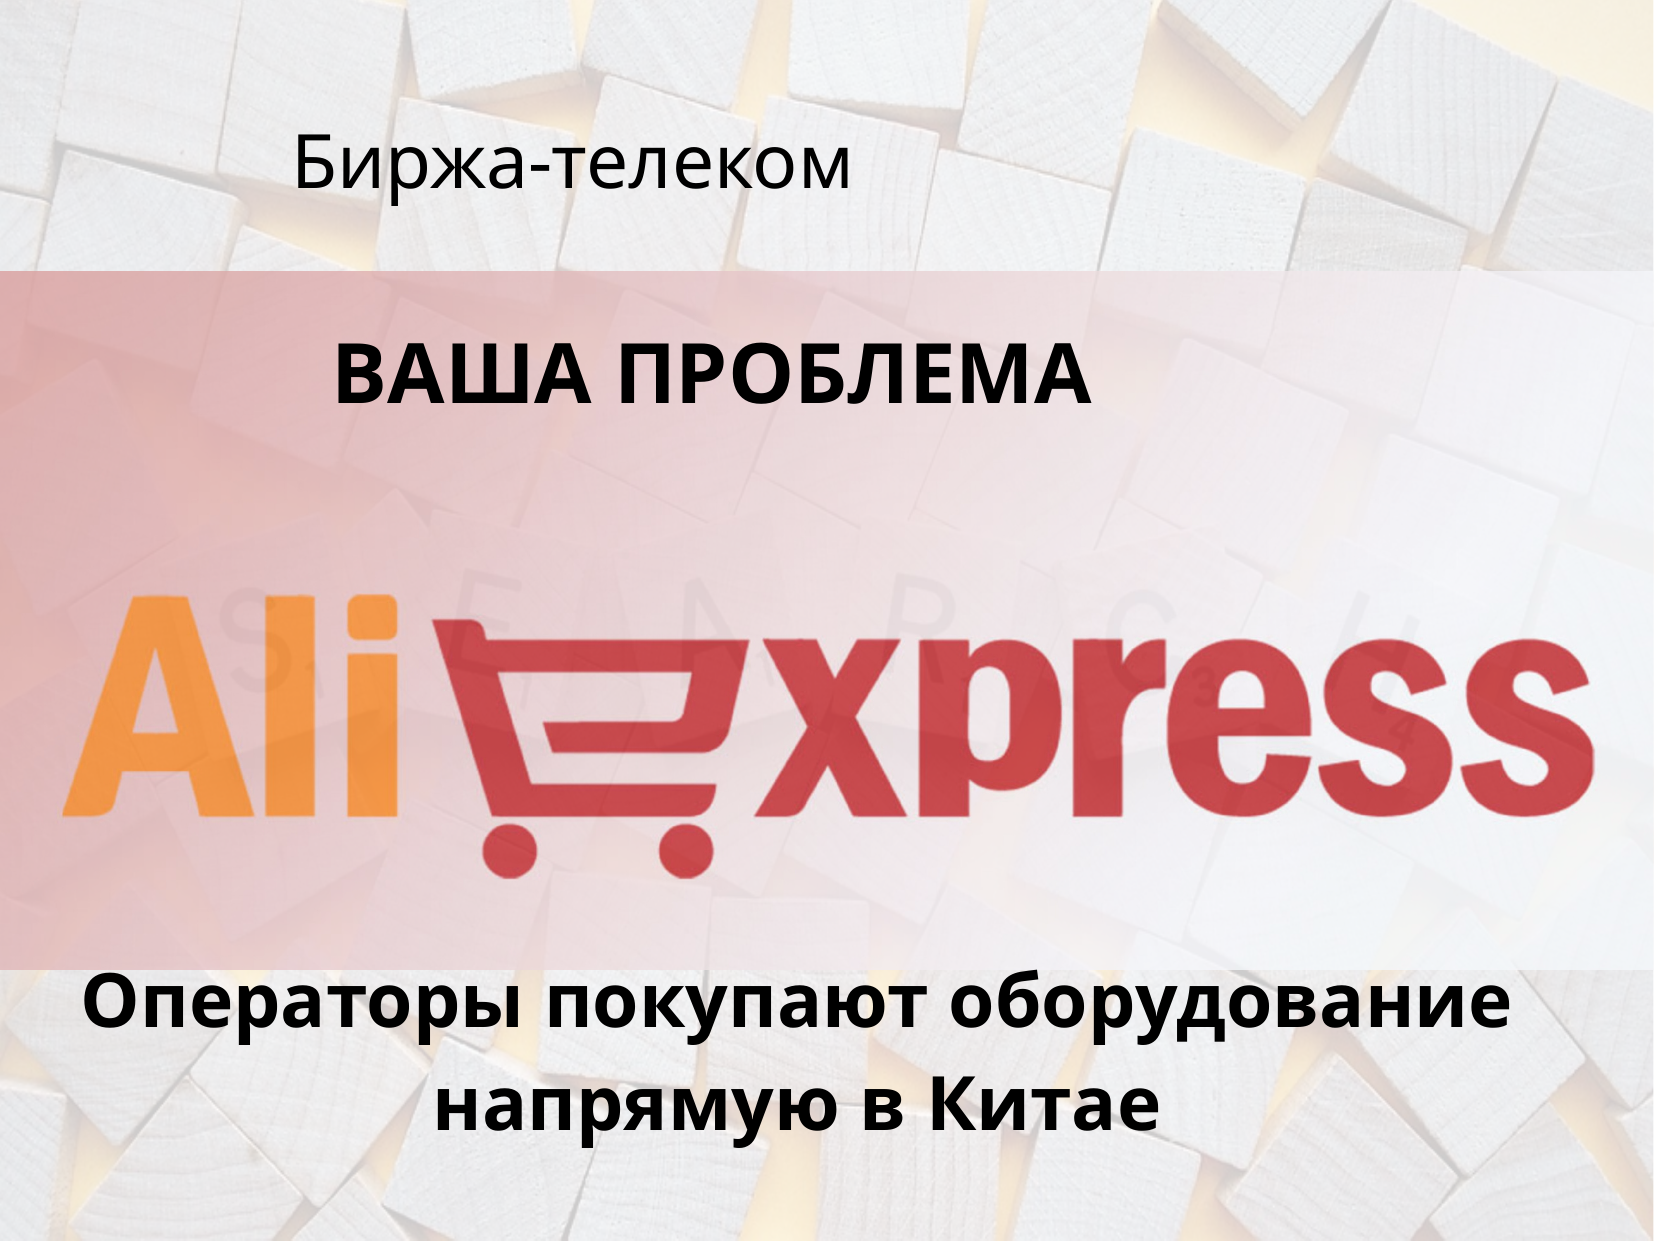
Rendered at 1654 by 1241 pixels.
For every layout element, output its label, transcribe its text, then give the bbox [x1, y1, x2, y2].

text_box [94, 221, 1536, 556]
picture [0, 0, 1654, 1241]
title Операторы покупают оборудование напрямую в Китае [70, 921, 1524, 1179]
text_box ВАША ПРОБЛЕМА [224, 307, 1512, 668]
title Биржа-телеком [200, 70, 945, 247]
